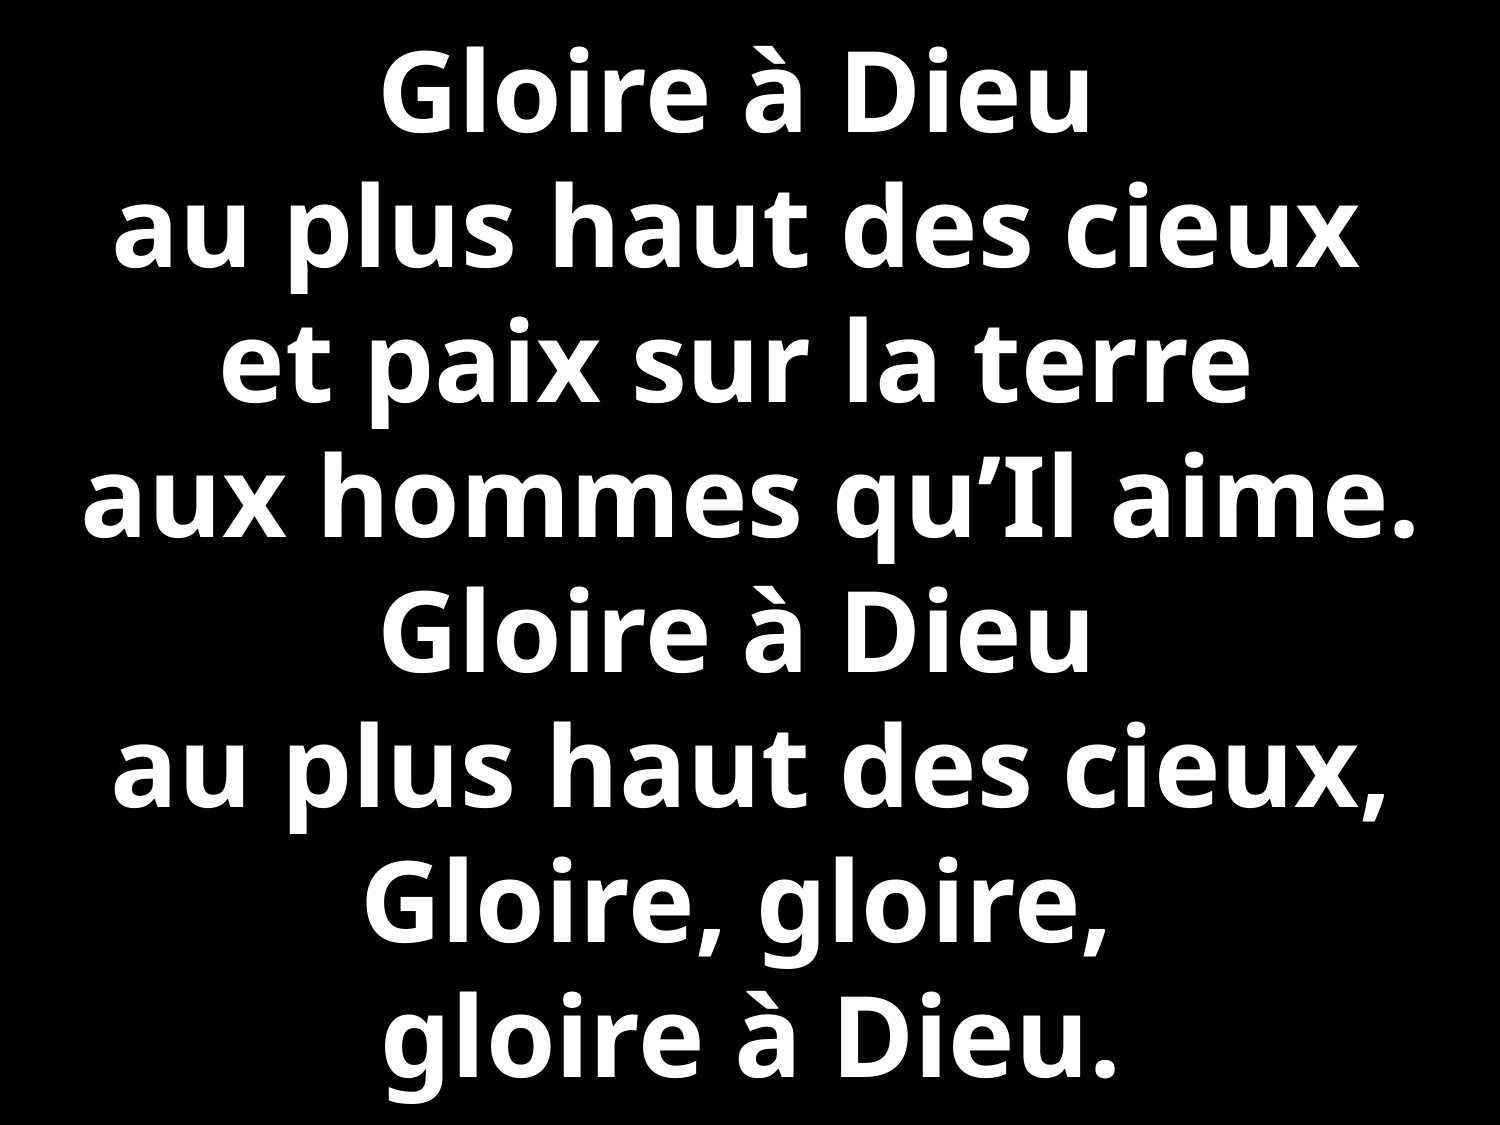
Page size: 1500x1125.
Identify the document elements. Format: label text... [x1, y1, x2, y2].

list Gloire à Dieu au plus haut des cieux et paix sur la terre aux hommes qu’Il aime. Gloire à Dieu au plus haut des cieux, Gloire, gloire, gloire à Dieu. [2, 12, 1500, 1125]
